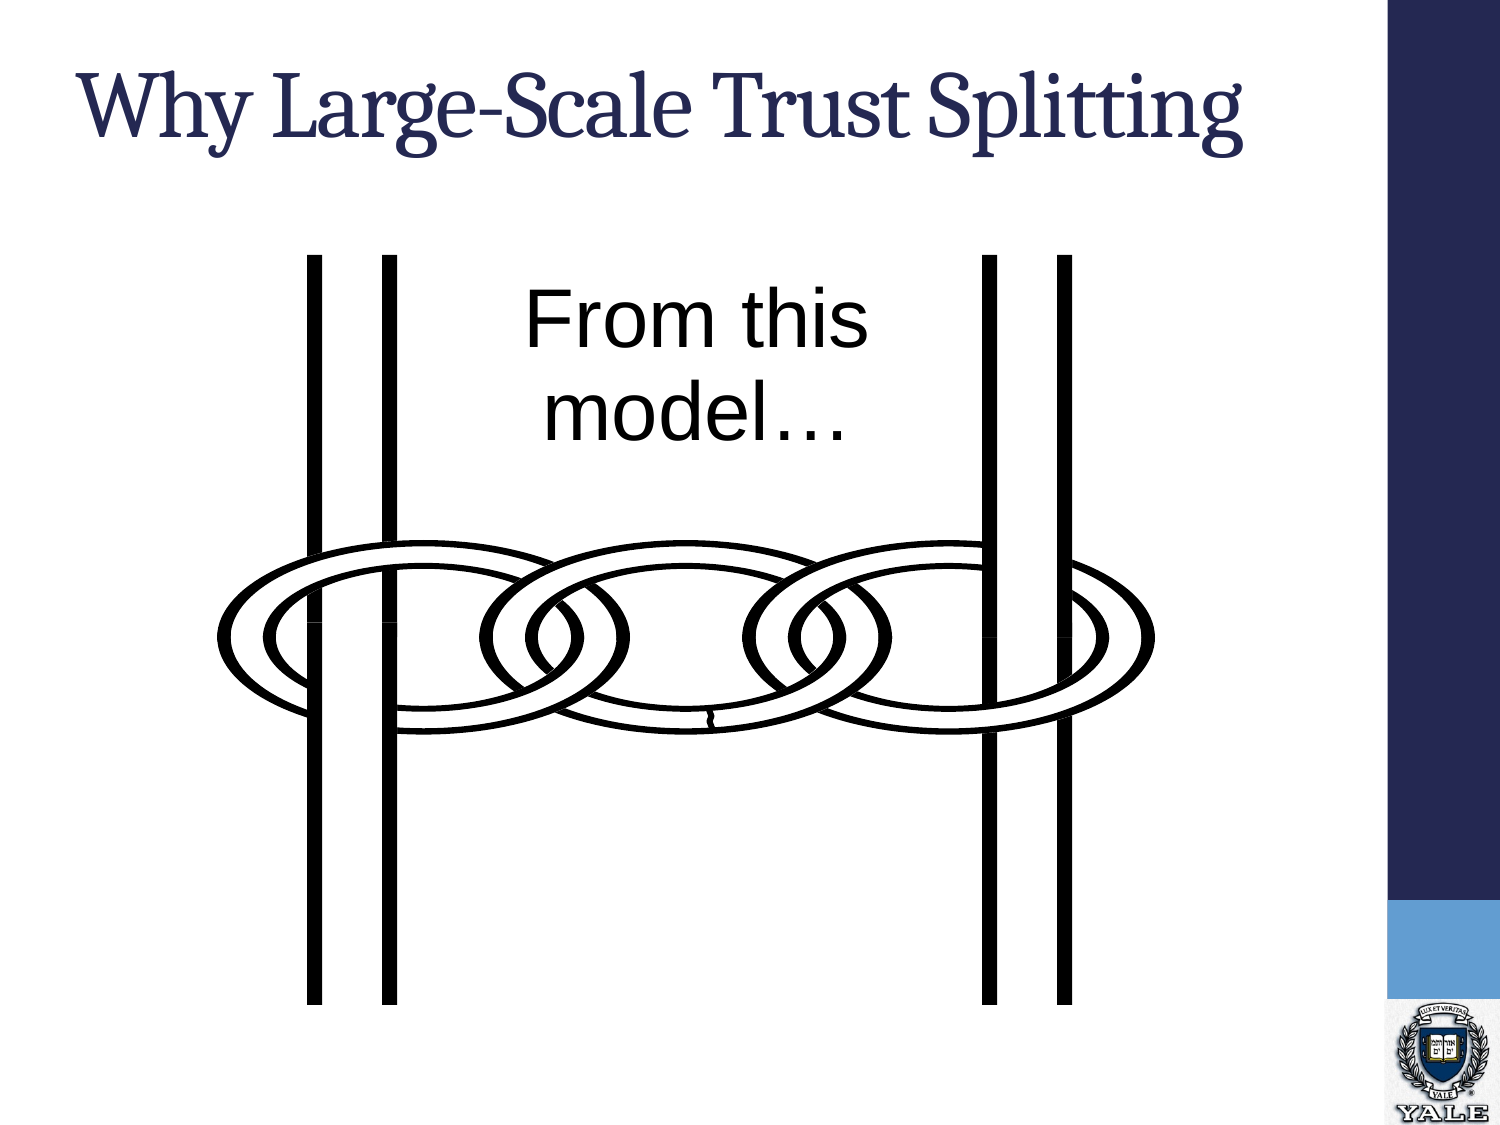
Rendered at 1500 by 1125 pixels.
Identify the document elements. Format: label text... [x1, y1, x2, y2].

title Why Large-Scale Trust Splitting [75, 12, 1325, 200]
text_box [217, 254, 1156, 1005]
picture [1384, 999, 1500, 1125]
text_box From this model… [435, 264, 961, 465]
